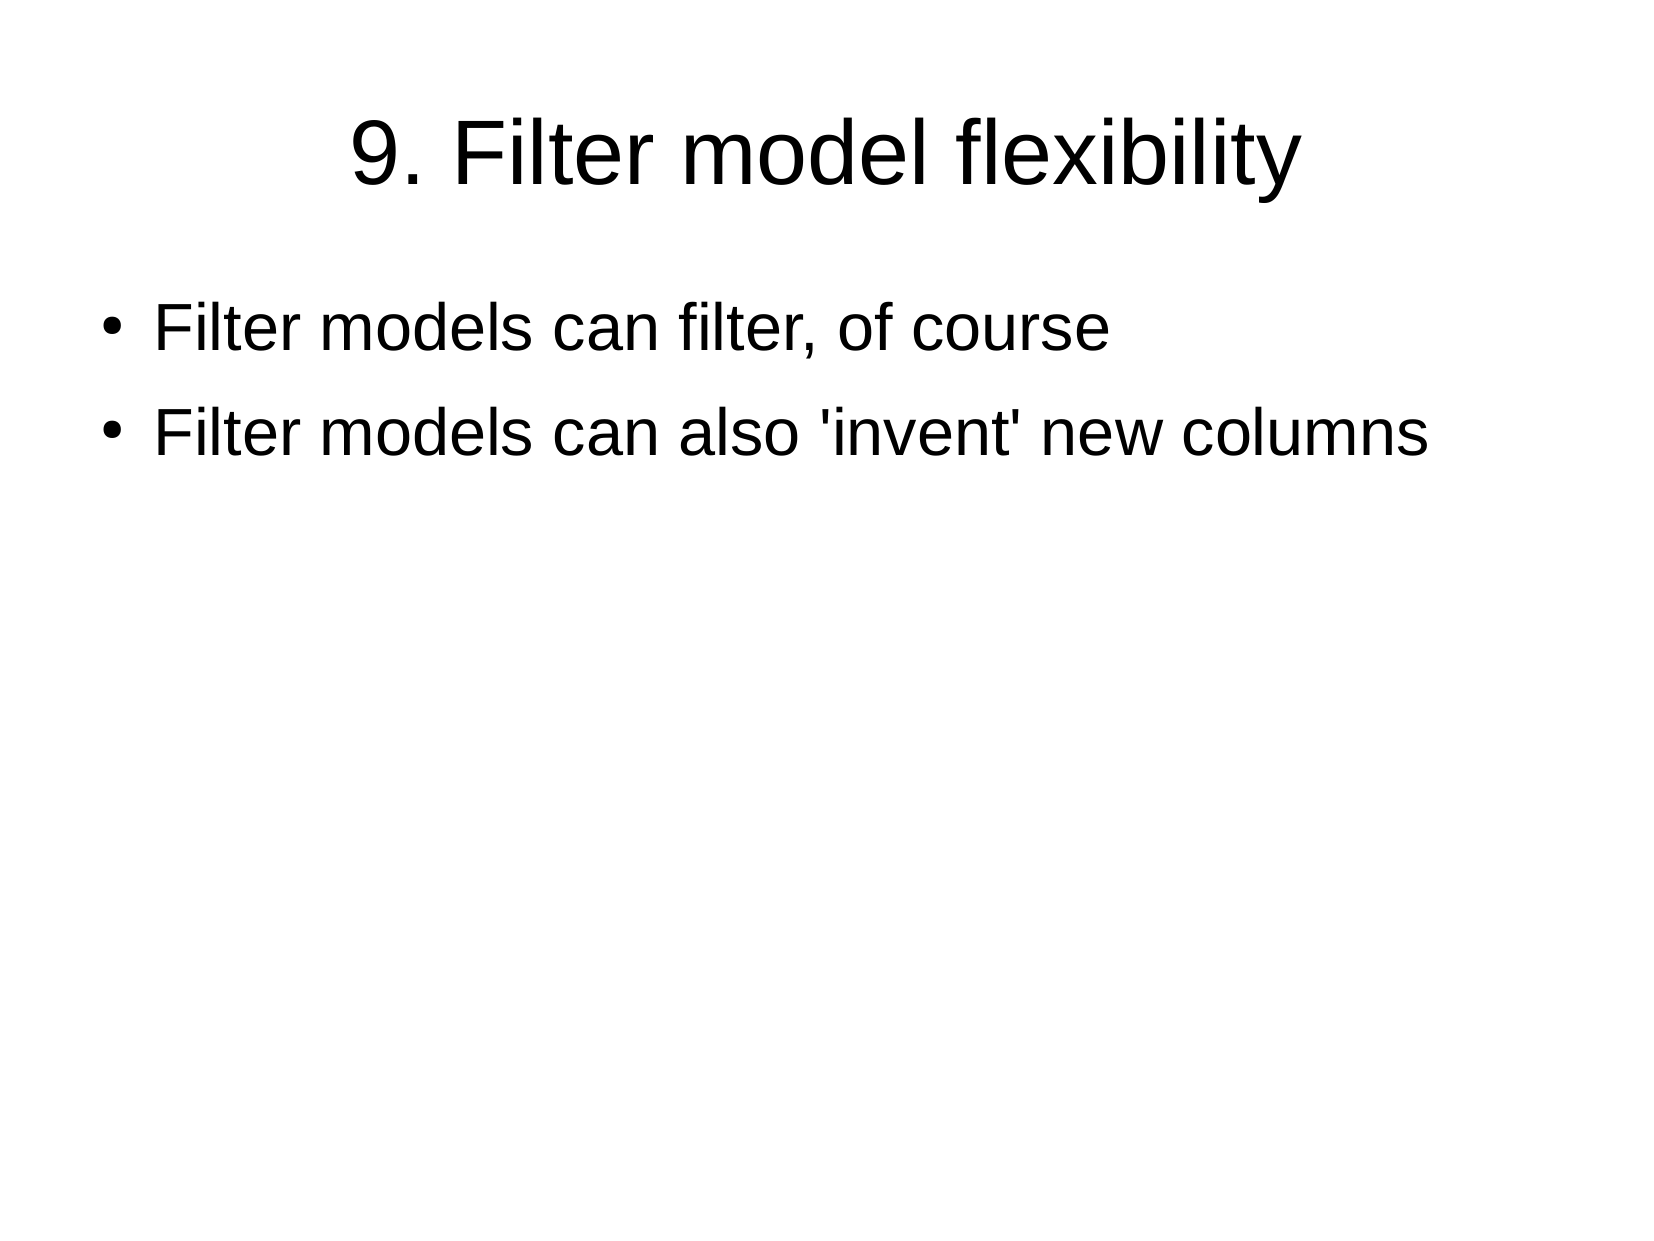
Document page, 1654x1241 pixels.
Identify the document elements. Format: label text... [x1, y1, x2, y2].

list Filter models can filter, of course Filter models can also 'invent' new columns [82, 290, 1571, 1010]
title 9. Filter model flexibility [82, 49, 1571, 257]
